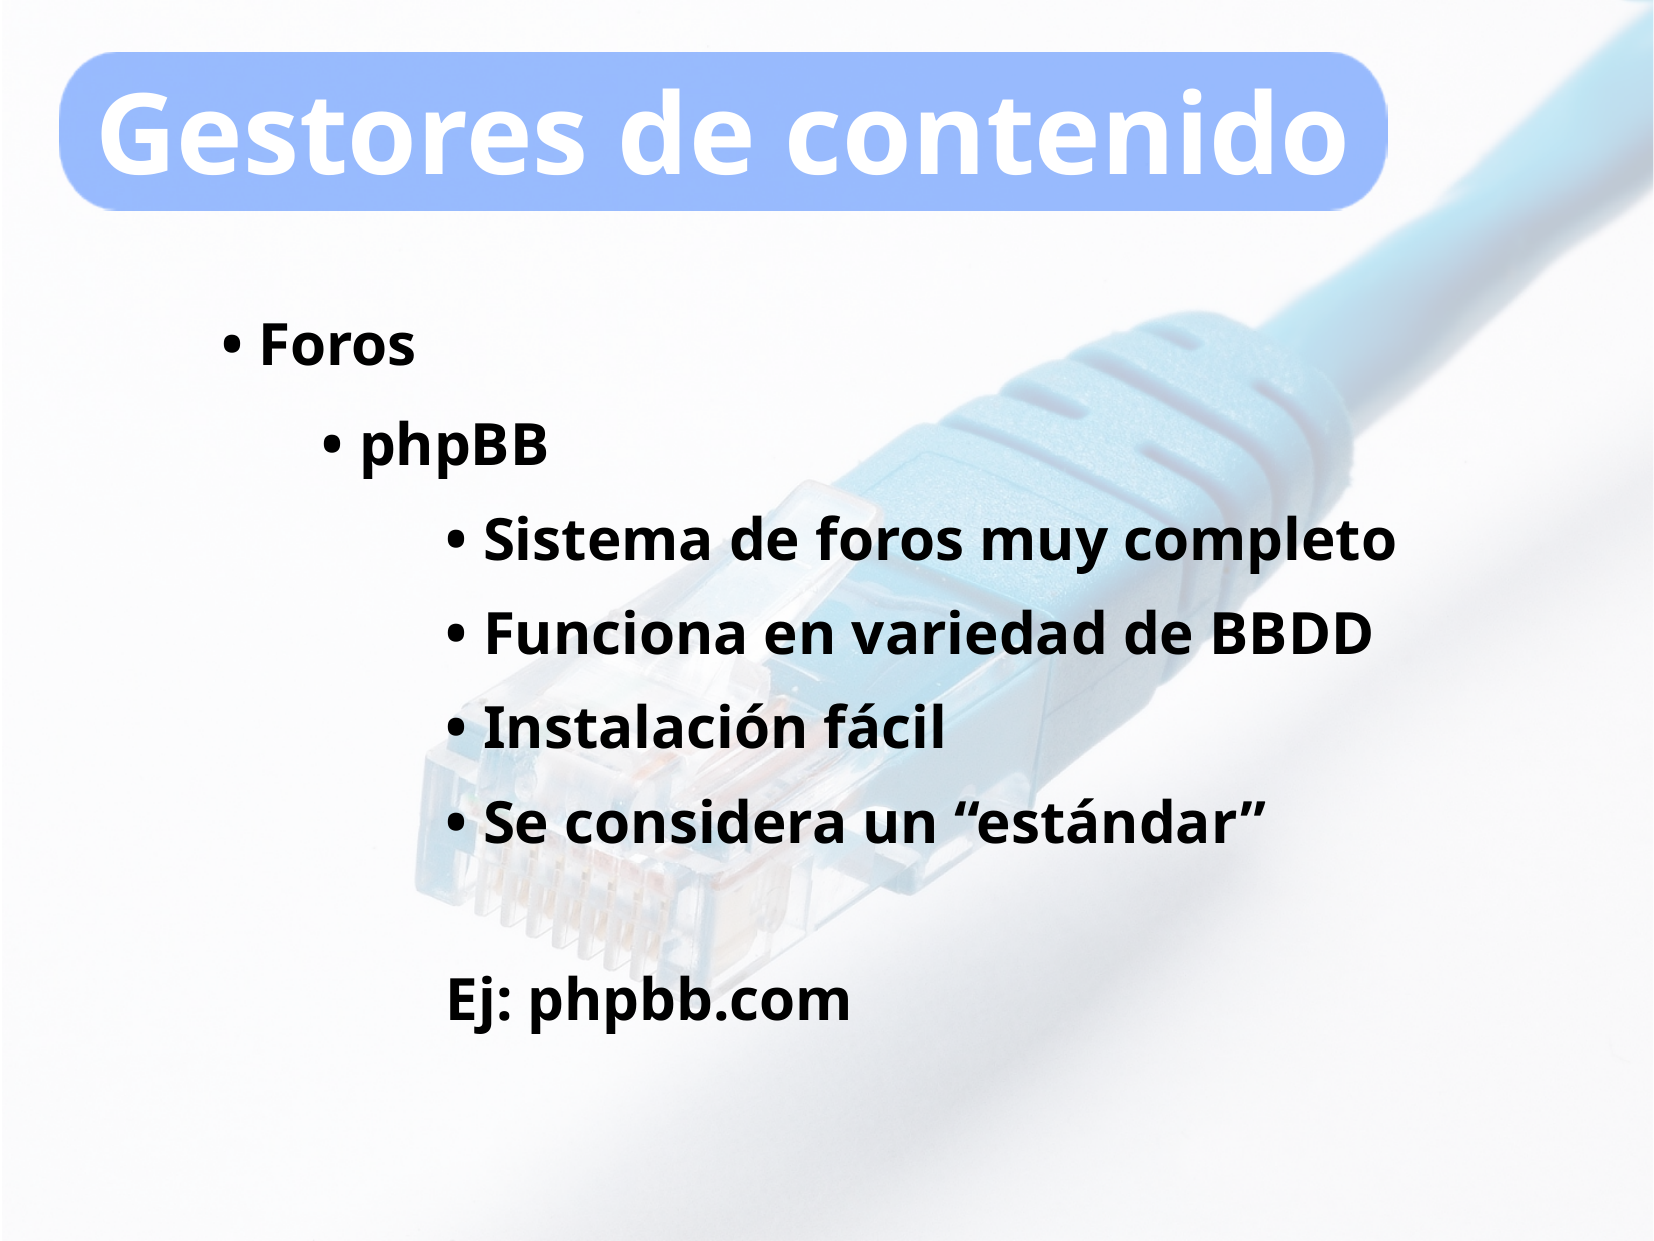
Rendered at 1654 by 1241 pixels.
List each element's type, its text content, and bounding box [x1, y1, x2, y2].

text_box • Sistema de foros muy completo [431, 490, 1506, 583]
text_box • phpBB [307, 395, 621, 488]
text_box • Foros [206, 295, 473, 388]
text_box • Se considera un “estándar” [431, 773, 1388, 866]
picture [2, 0, 1654, 1241]
text_box • Funciona en variedad de BBDD [431, 584, 1477, 677]
text_box • Instalación fácil [431, 679, 1034, 772]
text_box Ej: phpbb.com [431, 950, 1093, 1043]
